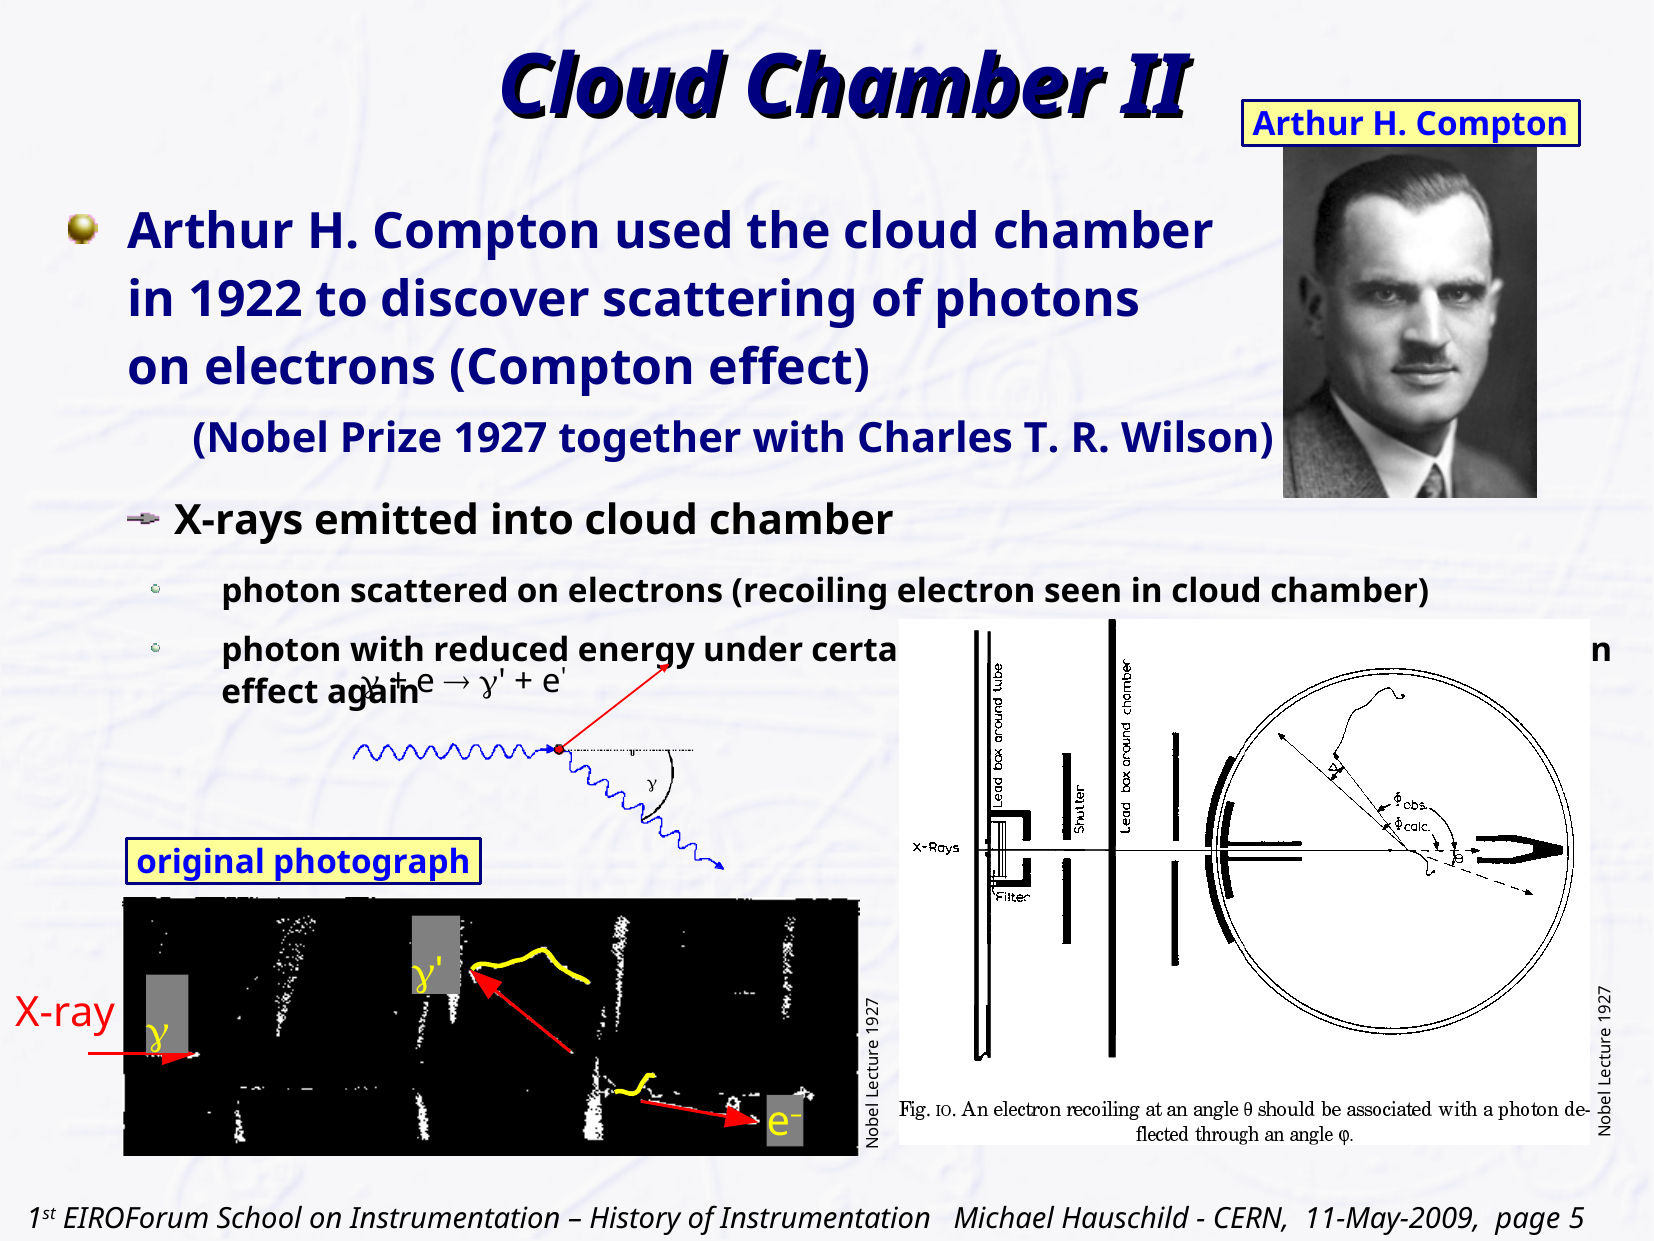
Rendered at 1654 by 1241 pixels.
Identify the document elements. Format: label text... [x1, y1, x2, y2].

text_box original photograph [126, 838, 462, 881]
text_box  + e  ' + e' [361, 658, 576, 703]
text_box  [146, 974, 189, 1030]
text_box Nobel Lecture 1927 [1594, 744, 1614, 1138]
picture [0, 0, 1654, 1241]
title Cloud Chamber II [75, 7, 1576, 158]
chart [352, 664, 725, 871]
text_box Nobel Lecture 1927 [861, 755, 882, 1150]
title Cloud Chamber II [1537, 147, 1576, 158]
text_box ' [411, 915, 461, 970]
list Arthur H. Compton used the cloud chamber in 1922 to discover scattering of photons on electrons (Compton effect) (Nobel Prize 1927 together with Charles T. R. Wilson) X-rays emitted into cloud chamber photon scattered on electrons (recoiling electron seen in cloud chamber) photon with reduced energy under certain angle visible by photo effect or Compton effect again [45, 195, 1621, 1171]
text_box X-ray [15, 985, 115, 1034]
text_box e– [766, 1094, 804, 1144]
text_box Arthur H. Compton [1242, 100, 1564, 143]
